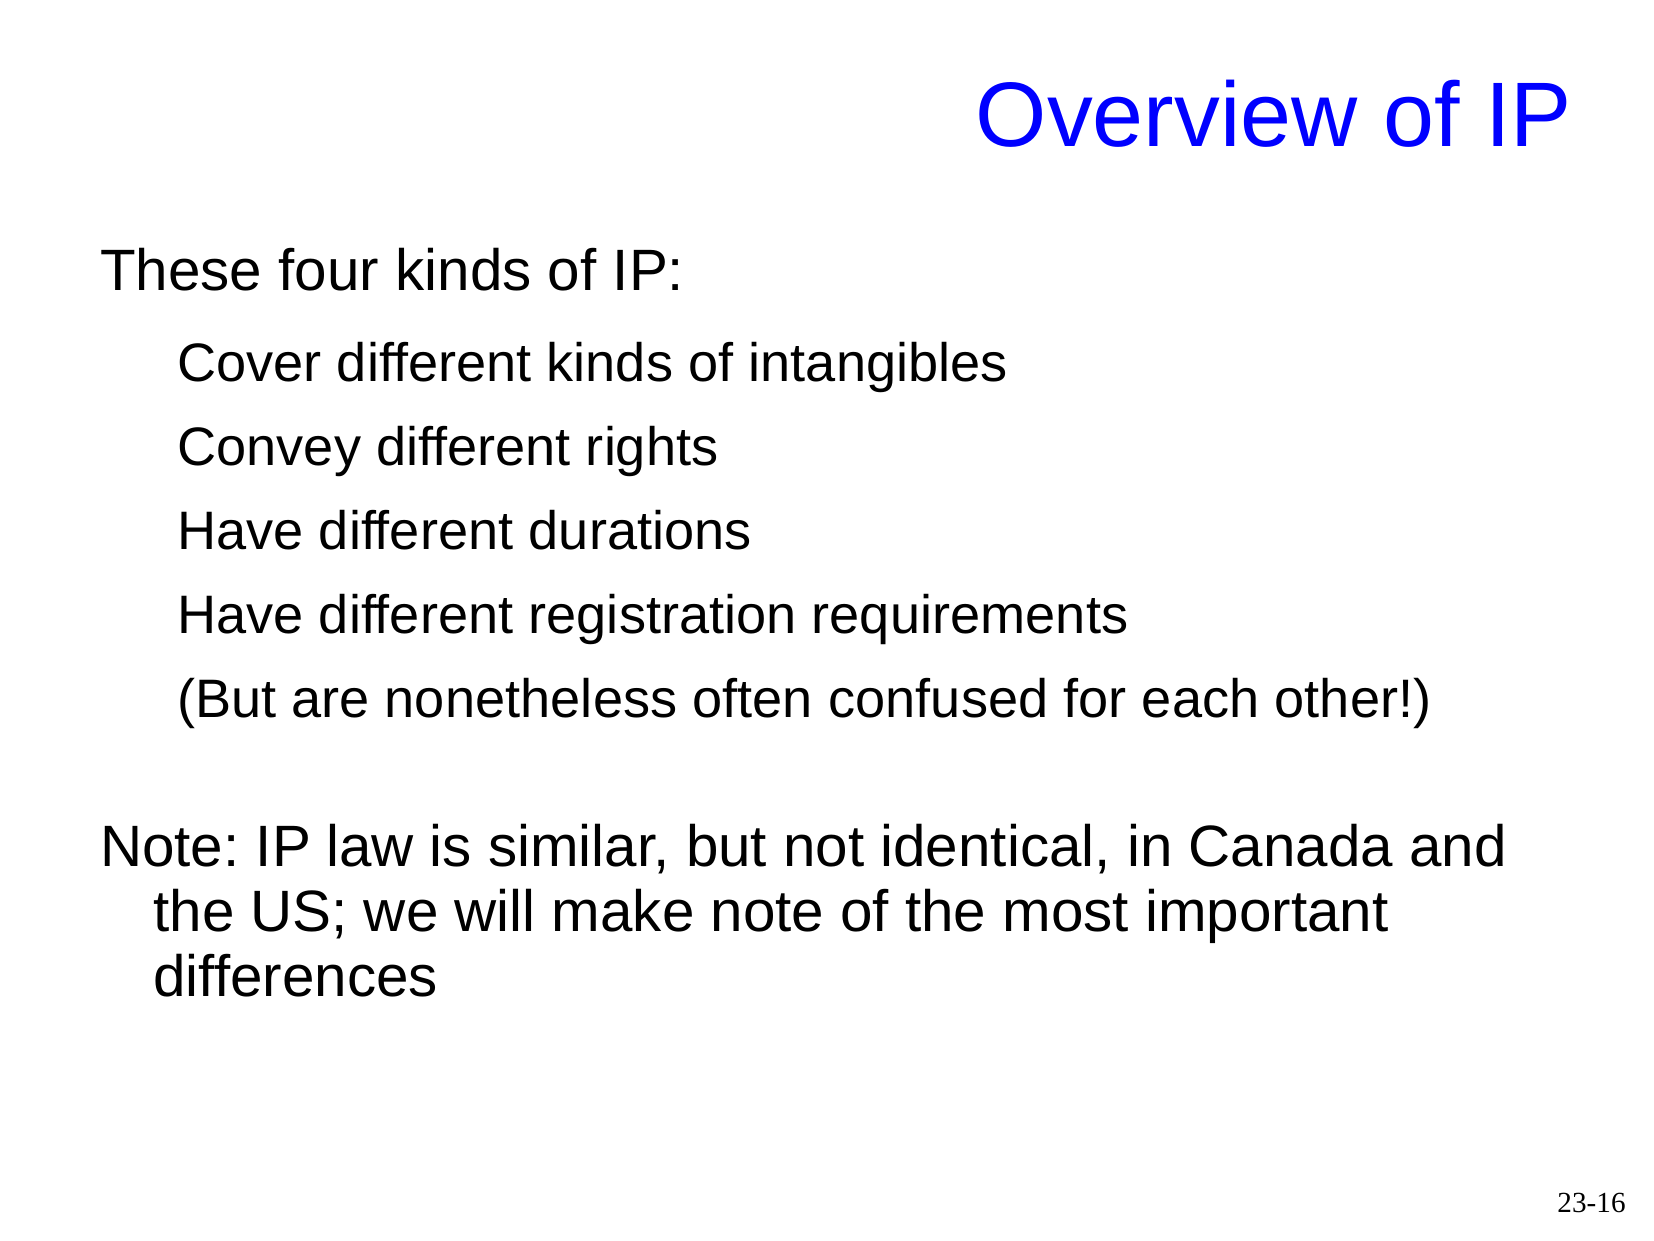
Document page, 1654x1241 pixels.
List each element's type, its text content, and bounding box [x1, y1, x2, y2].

list These four kinds of IP: Cover different kinds of intangibles Convey different rights Have different durations Have different registration requirements (But are nonetheless often confused for each other!) Note: IP law is similar, but not identical, in Canada and the US; we will make note of the most important differences [82, 237, 1571, 1171]
title Overview of IP [84, 11, 1573, 219]
